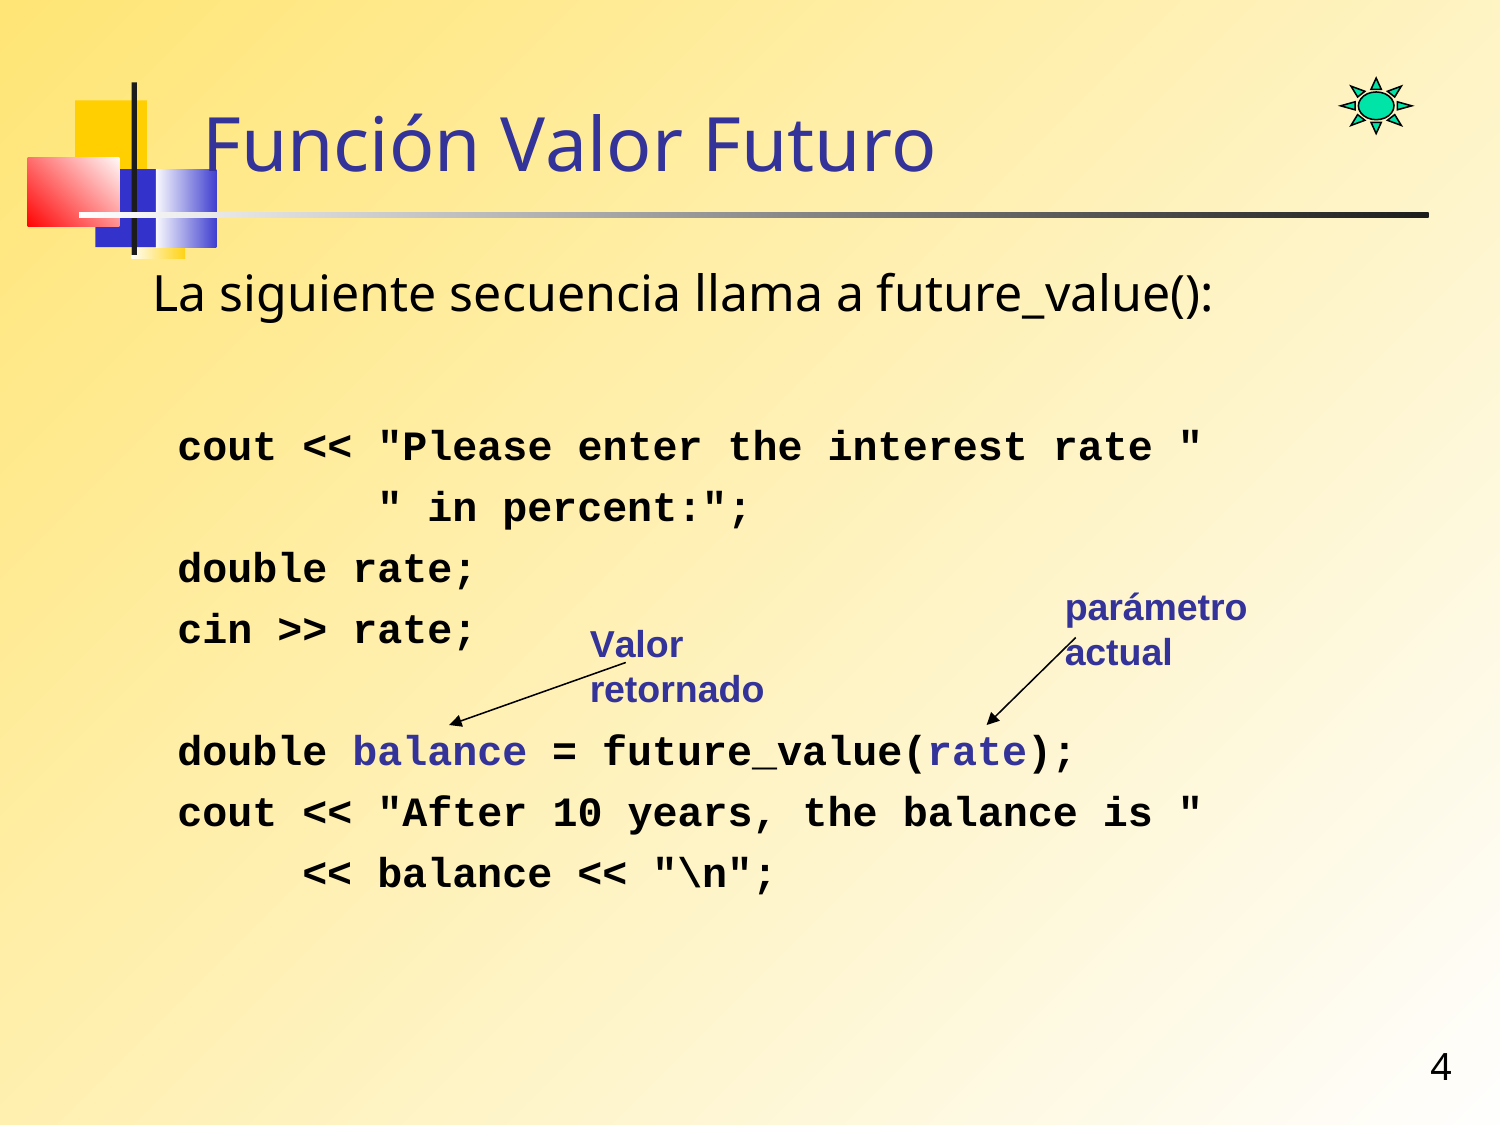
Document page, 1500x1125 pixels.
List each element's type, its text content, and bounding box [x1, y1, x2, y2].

title Función Valor Futuro [187, 37, 1466, 201]
list La siguiente secuencia llama a future_value(): [137, 249, 1463, 1013]
